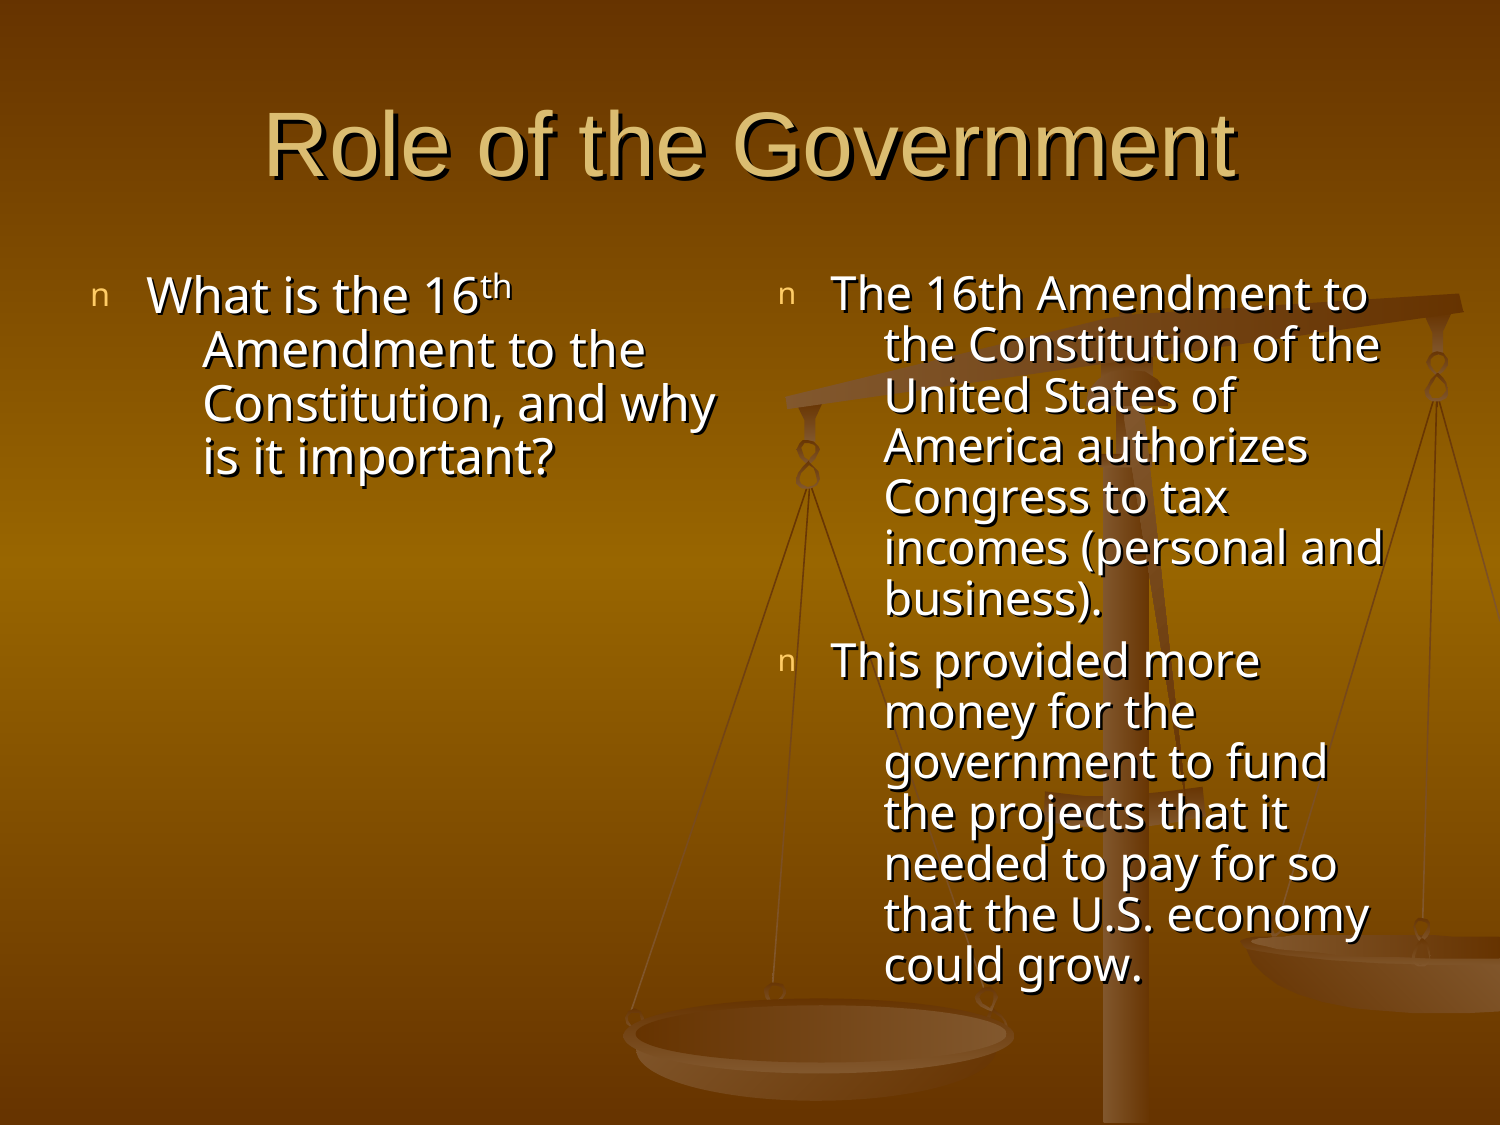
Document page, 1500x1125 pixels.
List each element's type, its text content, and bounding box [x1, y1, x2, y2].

title Role of the Government [75, 45, 1426, 234]
list The 16th Amendment to the Constitution of the United States of America authorizes Congress to tax incomes (personal and business). This provided more money for the government to fund the projects that it needed to pay for so that the U.S. economy could grow. [762, 262, 1426, 1006]
list What is the 16th Amendment to the Constitution, and why is it important? [75, 262, 738, 1006]
